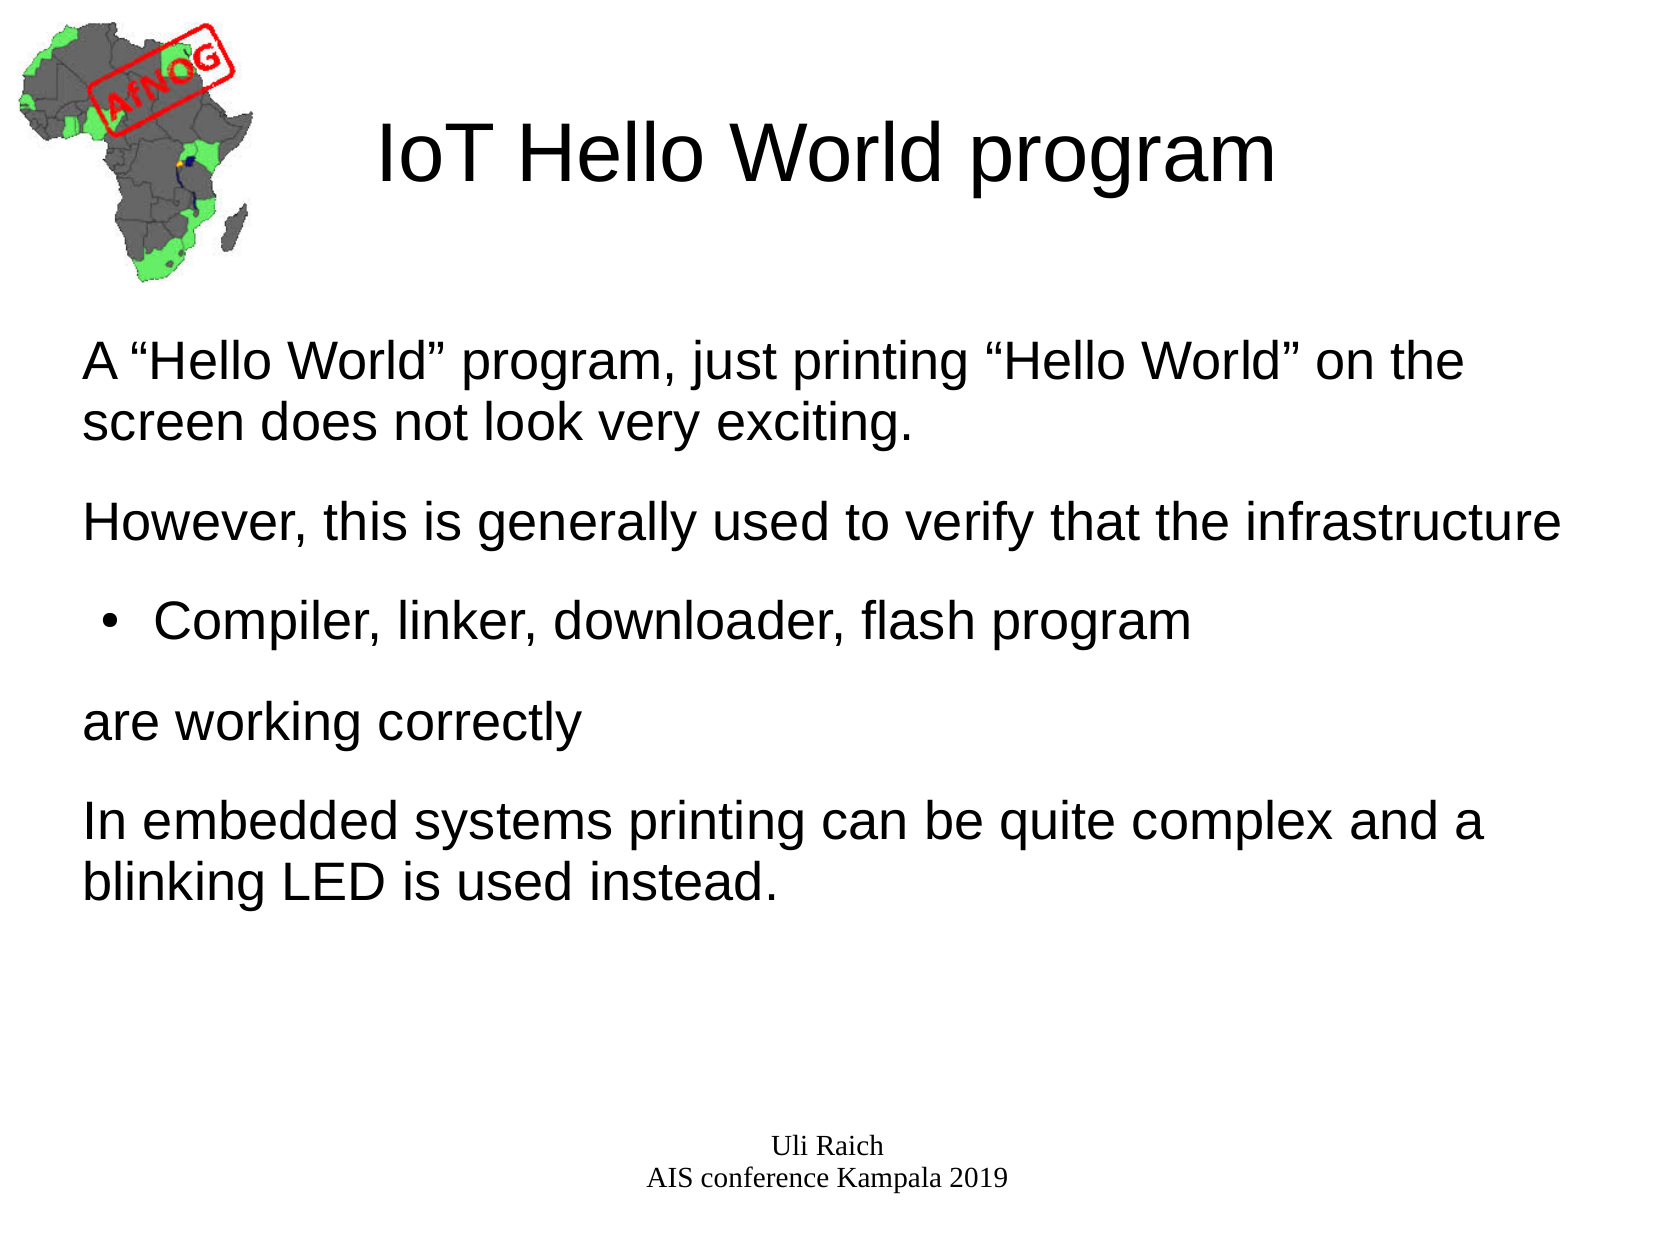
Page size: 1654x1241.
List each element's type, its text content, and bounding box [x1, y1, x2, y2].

title IoT Hello World program [82, 49, 1571, 257]
list A “Hello World” program, just printing “Hello World” on the screen does not look very exciting. However, this is generally used to verify that the infrastructure Compiler, linker, downloader, flash program are working correctly In embedded systems printing can be quite complex and a blinking LED is used instead. [82, 330, 1571, 1051]
picture [9, 0, 259, 291]
